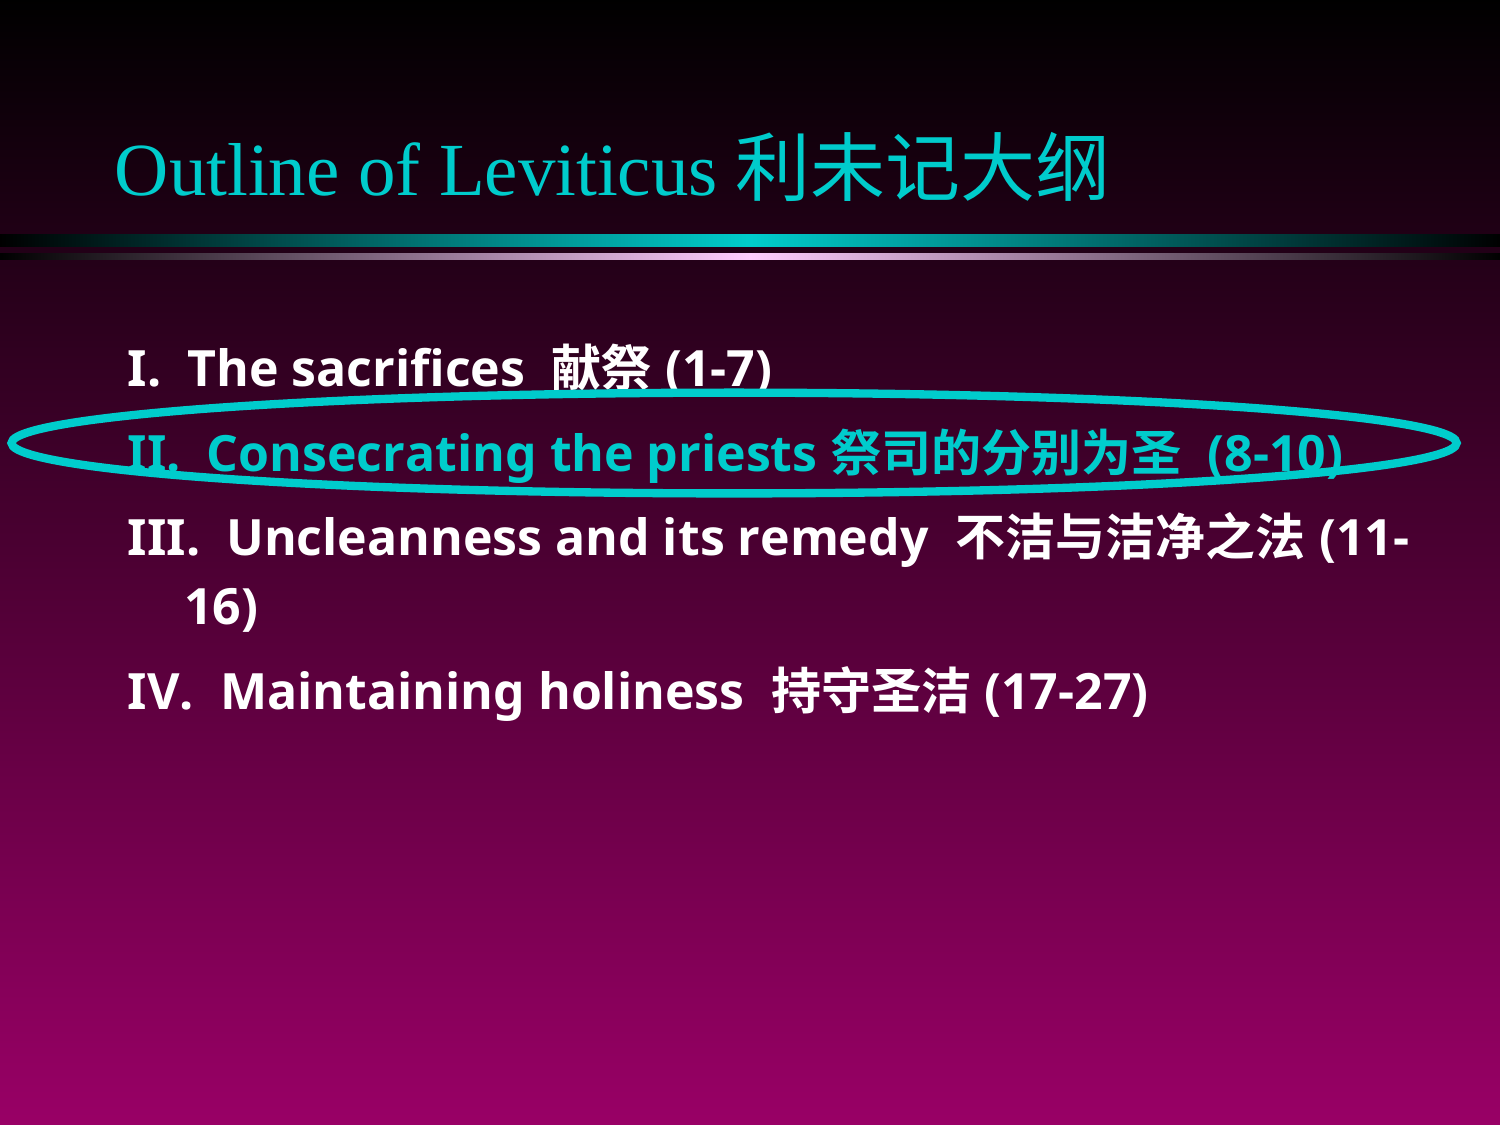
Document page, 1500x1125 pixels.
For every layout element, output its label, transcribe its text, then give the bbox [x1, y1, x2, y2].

list I. The sacrifices 献祭(1-7) II. Consecrating the priests祭司的分别为圣 (8-10) III. Uncleanness and its remedy 不洁与洁净之法(11-16) IV. Maintaining holiness 持守圣洁(17-27) [112, 324, 1463, 1001]
title Outline of Leviticus利未记大纲 [99, 37, 1388, 225]
list I. The sacrifices 献祭(1-7) II. Consecrating the priests祭司的分别为圣 (8-10) III. Uncleanness and its remedy 不洁与洁净之法(11-16) IV. Maintaining holiness 持守圣洁(17-27) [112, 397, 1451, 489]
